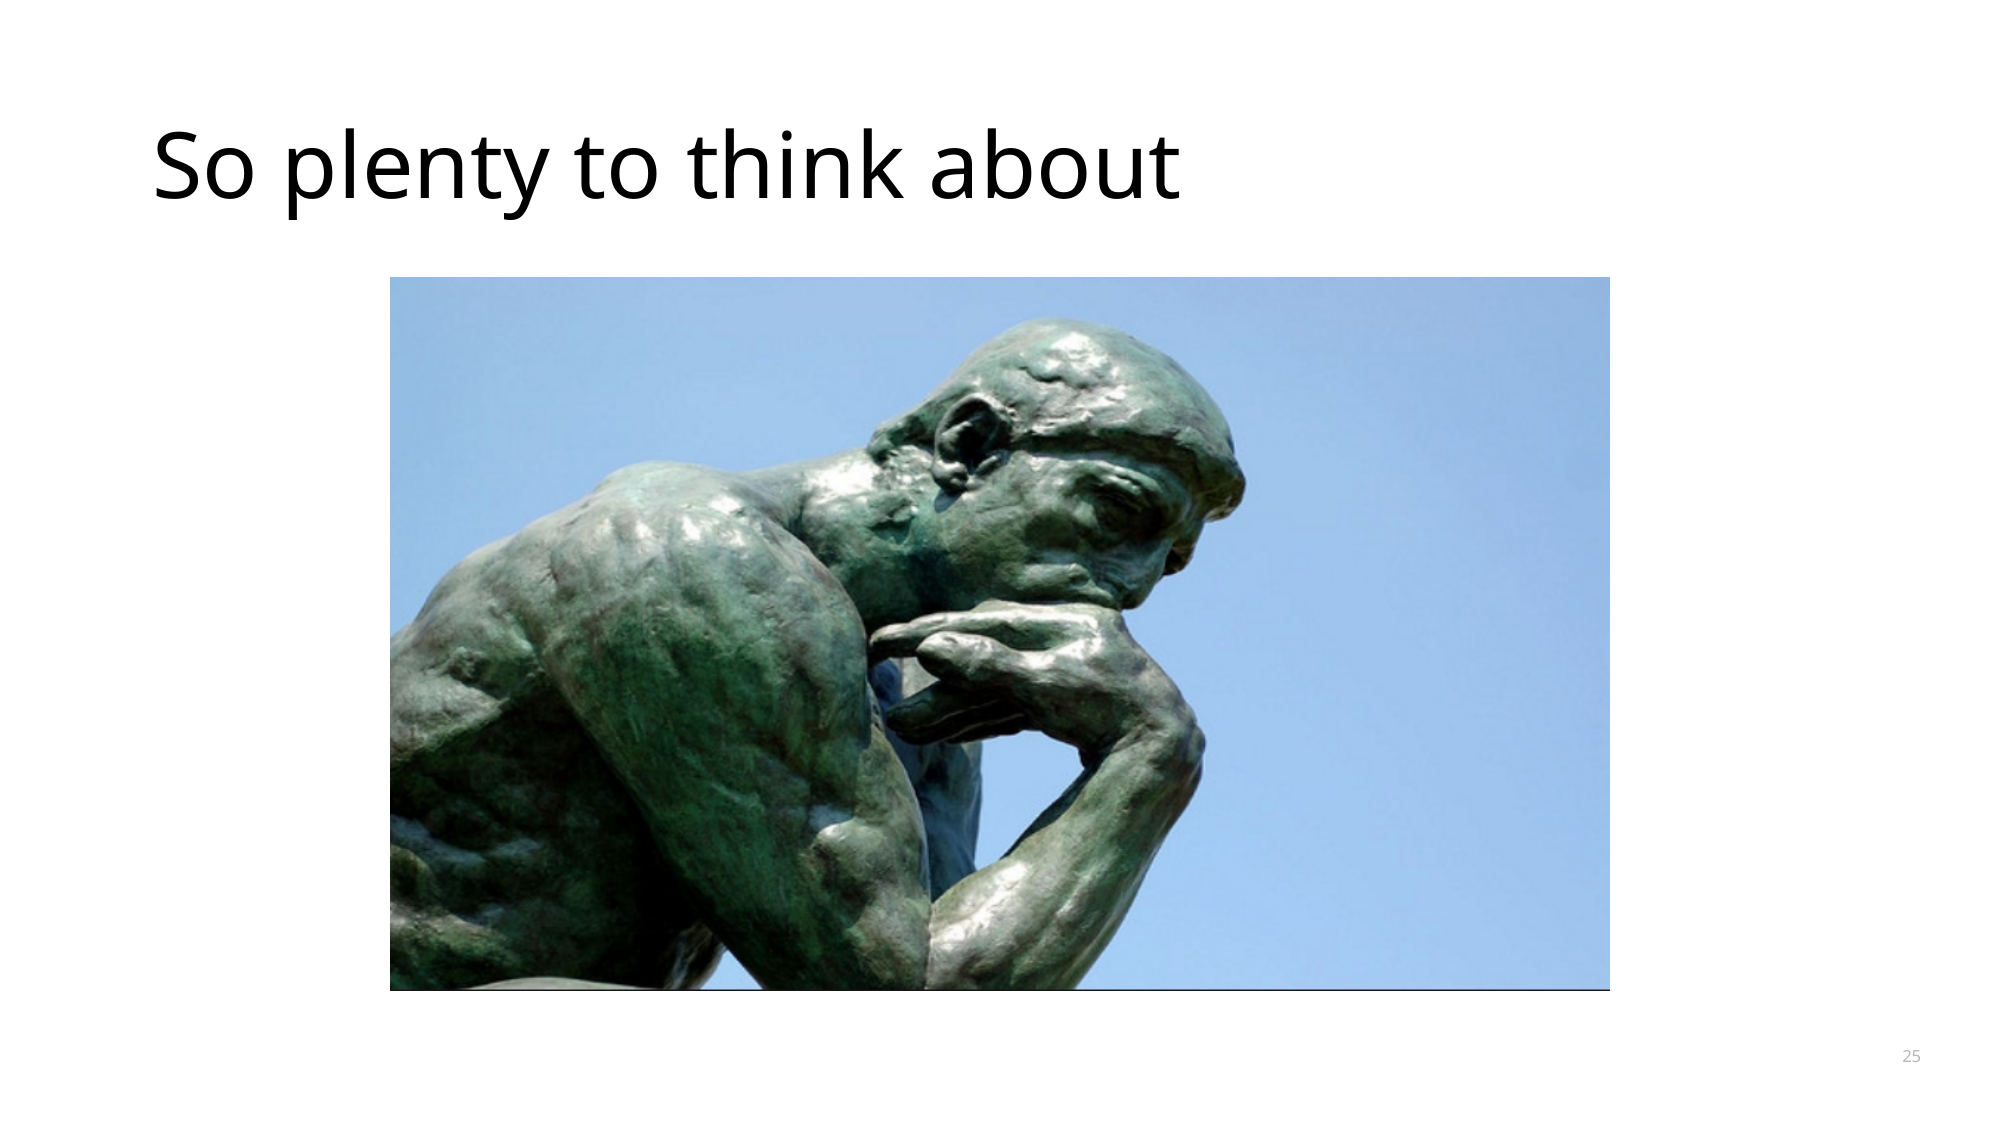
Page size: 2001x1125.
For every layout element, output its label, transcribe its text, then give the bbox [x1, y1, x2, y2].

text_box [1887, 1038, 1967, 1071]
title So plenty to think about [137, 59, 1863, 278]
picture [390, 277, 1610, 991]
